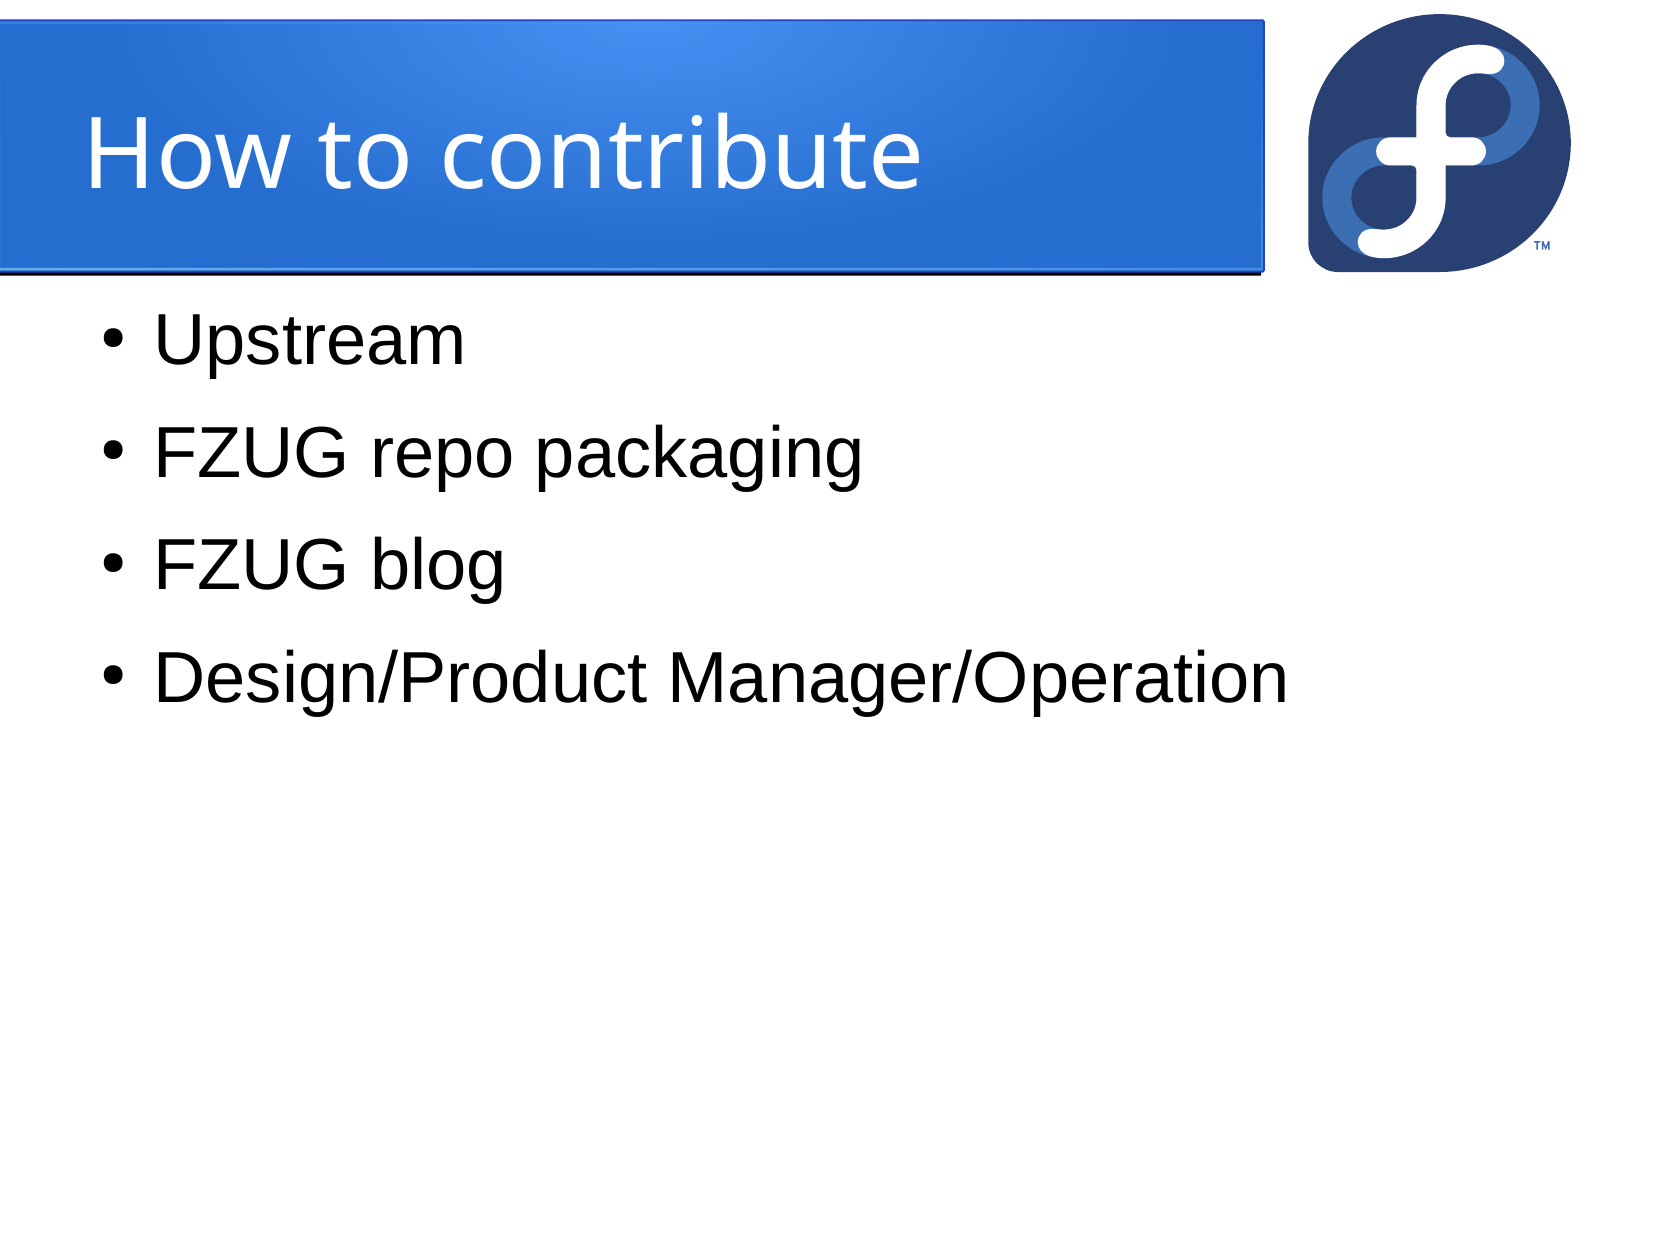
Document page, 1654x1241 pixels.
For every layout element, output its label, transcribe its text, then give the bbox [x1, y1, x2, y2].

list Upstream FZUG repo packaging FZUG blog Design/Product Manager/Operation [82, 299, 1571, 1019]
title How to contribute [82, 47, 1235, 252]
